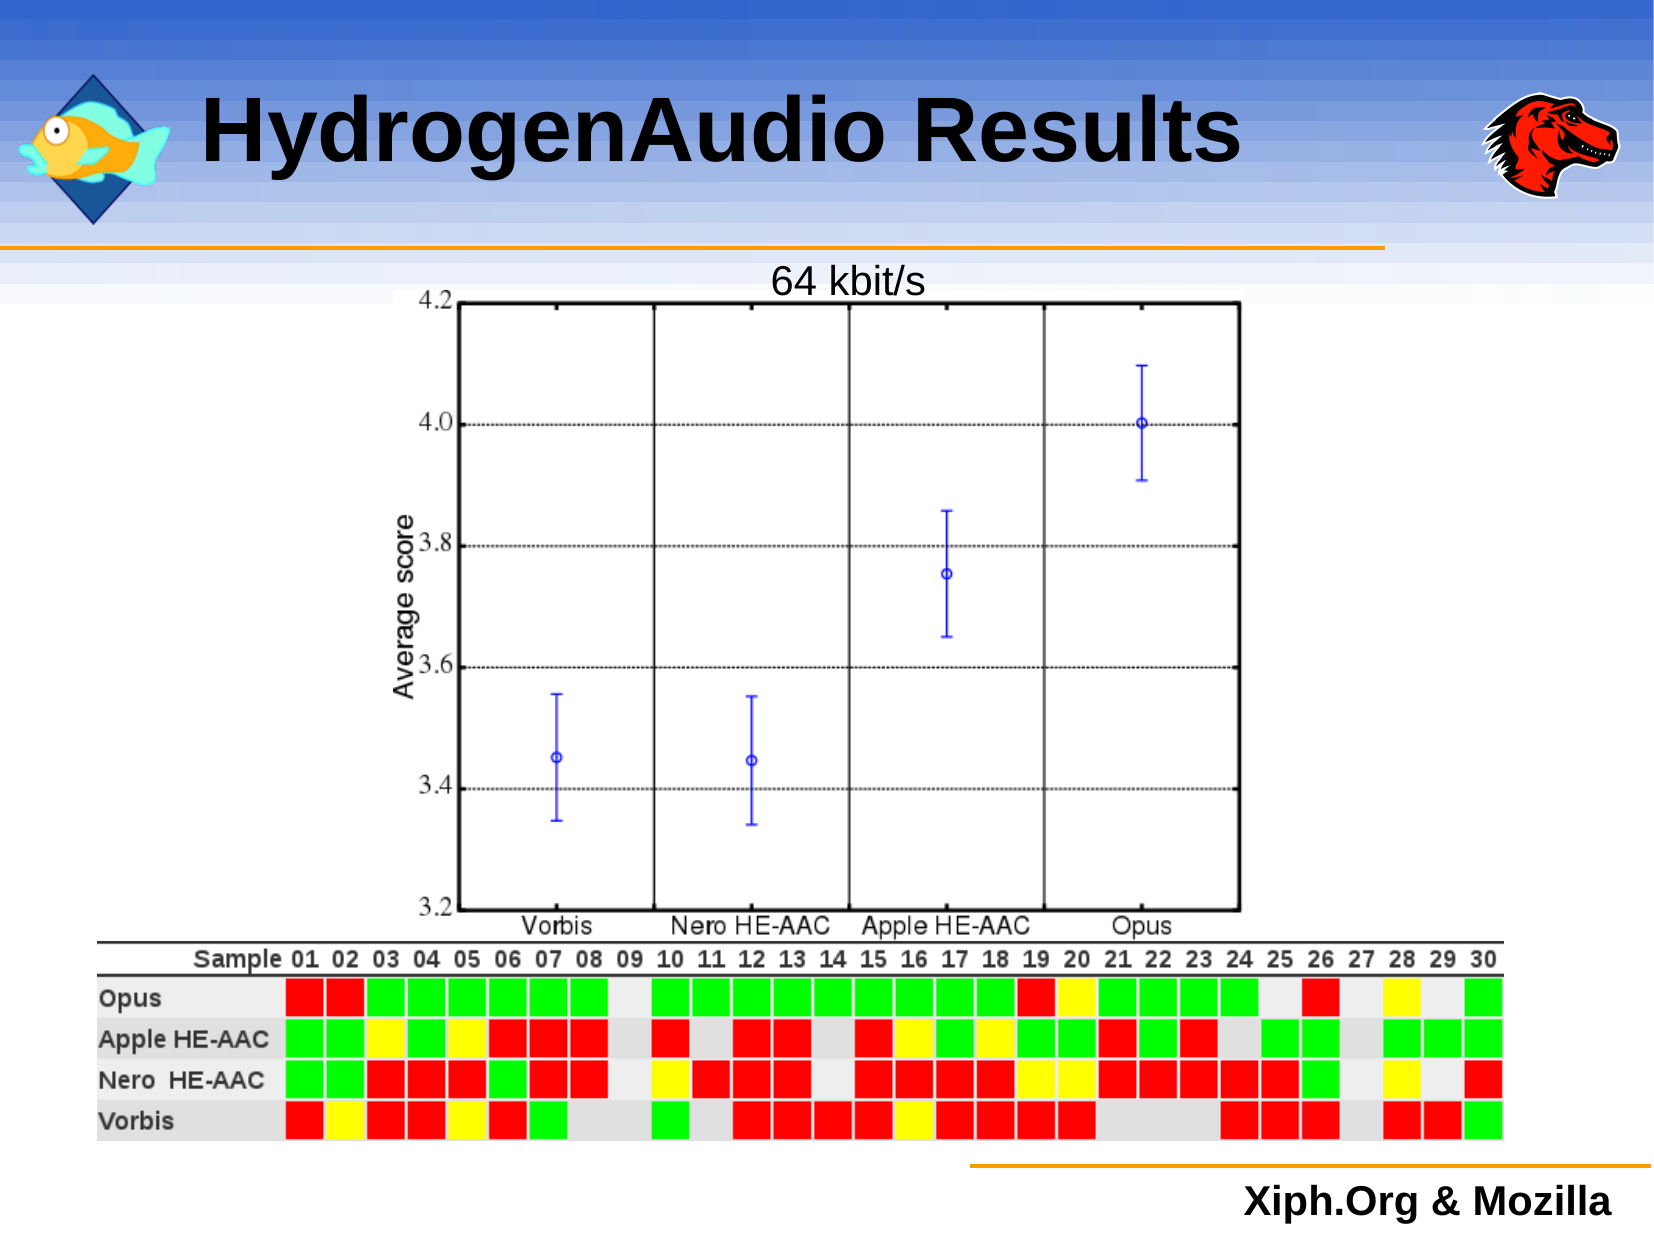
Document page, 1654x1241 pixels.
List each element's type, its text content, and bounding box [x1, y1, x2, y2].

picture [0, 0, 1654, 1241]
text_box 64 kbit/s [755, 250, 942, 312]
list [82, 242, 1538, 963]
title HydrogenAudio Results [200, 25, 1571, 233]
